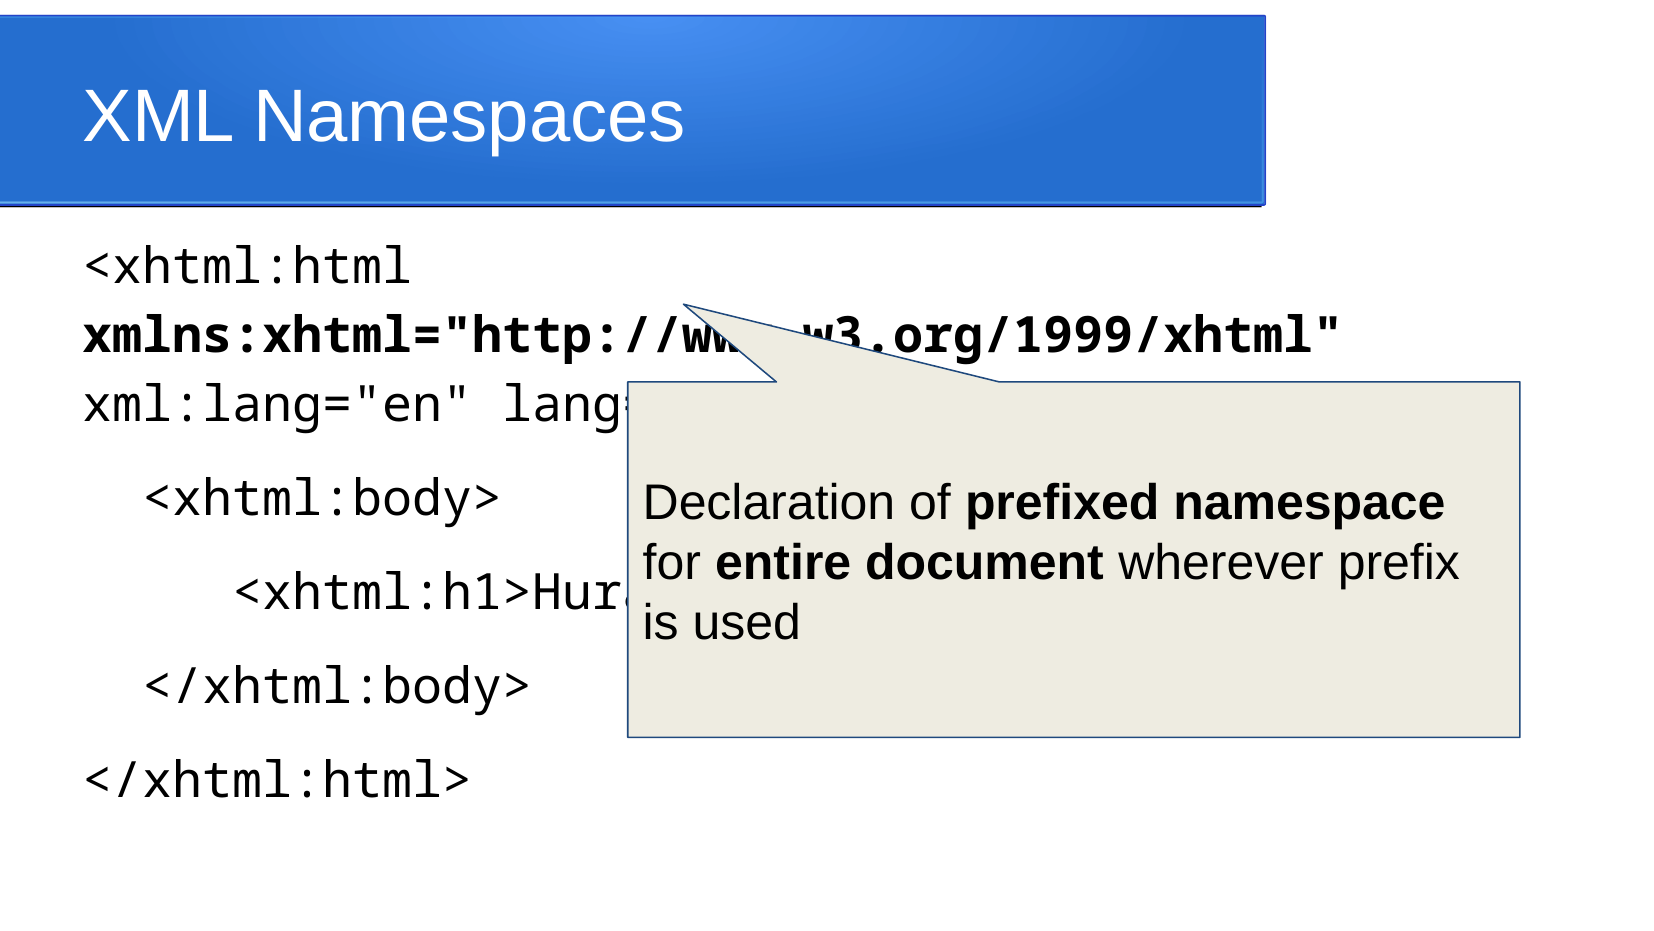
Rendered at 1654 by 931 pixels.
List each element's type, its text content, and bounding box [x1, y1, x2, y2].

text_box Declaration of prefixed namespace for entire document wherever prefix is used [627, 304, 1520, 738]
picture [0, 13, 1269, 211]
text_box <xhtml:html xmlns:xhtml="http://www.w3.org/1999/xhtml" xml:lang="en" lang="en"> <xhtml:body> <xhtml:h1>Huraaaa</xhtml:h1> </xhtml:body> </xhtml:html> [82, 224, 1571, 764]
text_box XML Namespaces [82, 35, 1235, 189]
